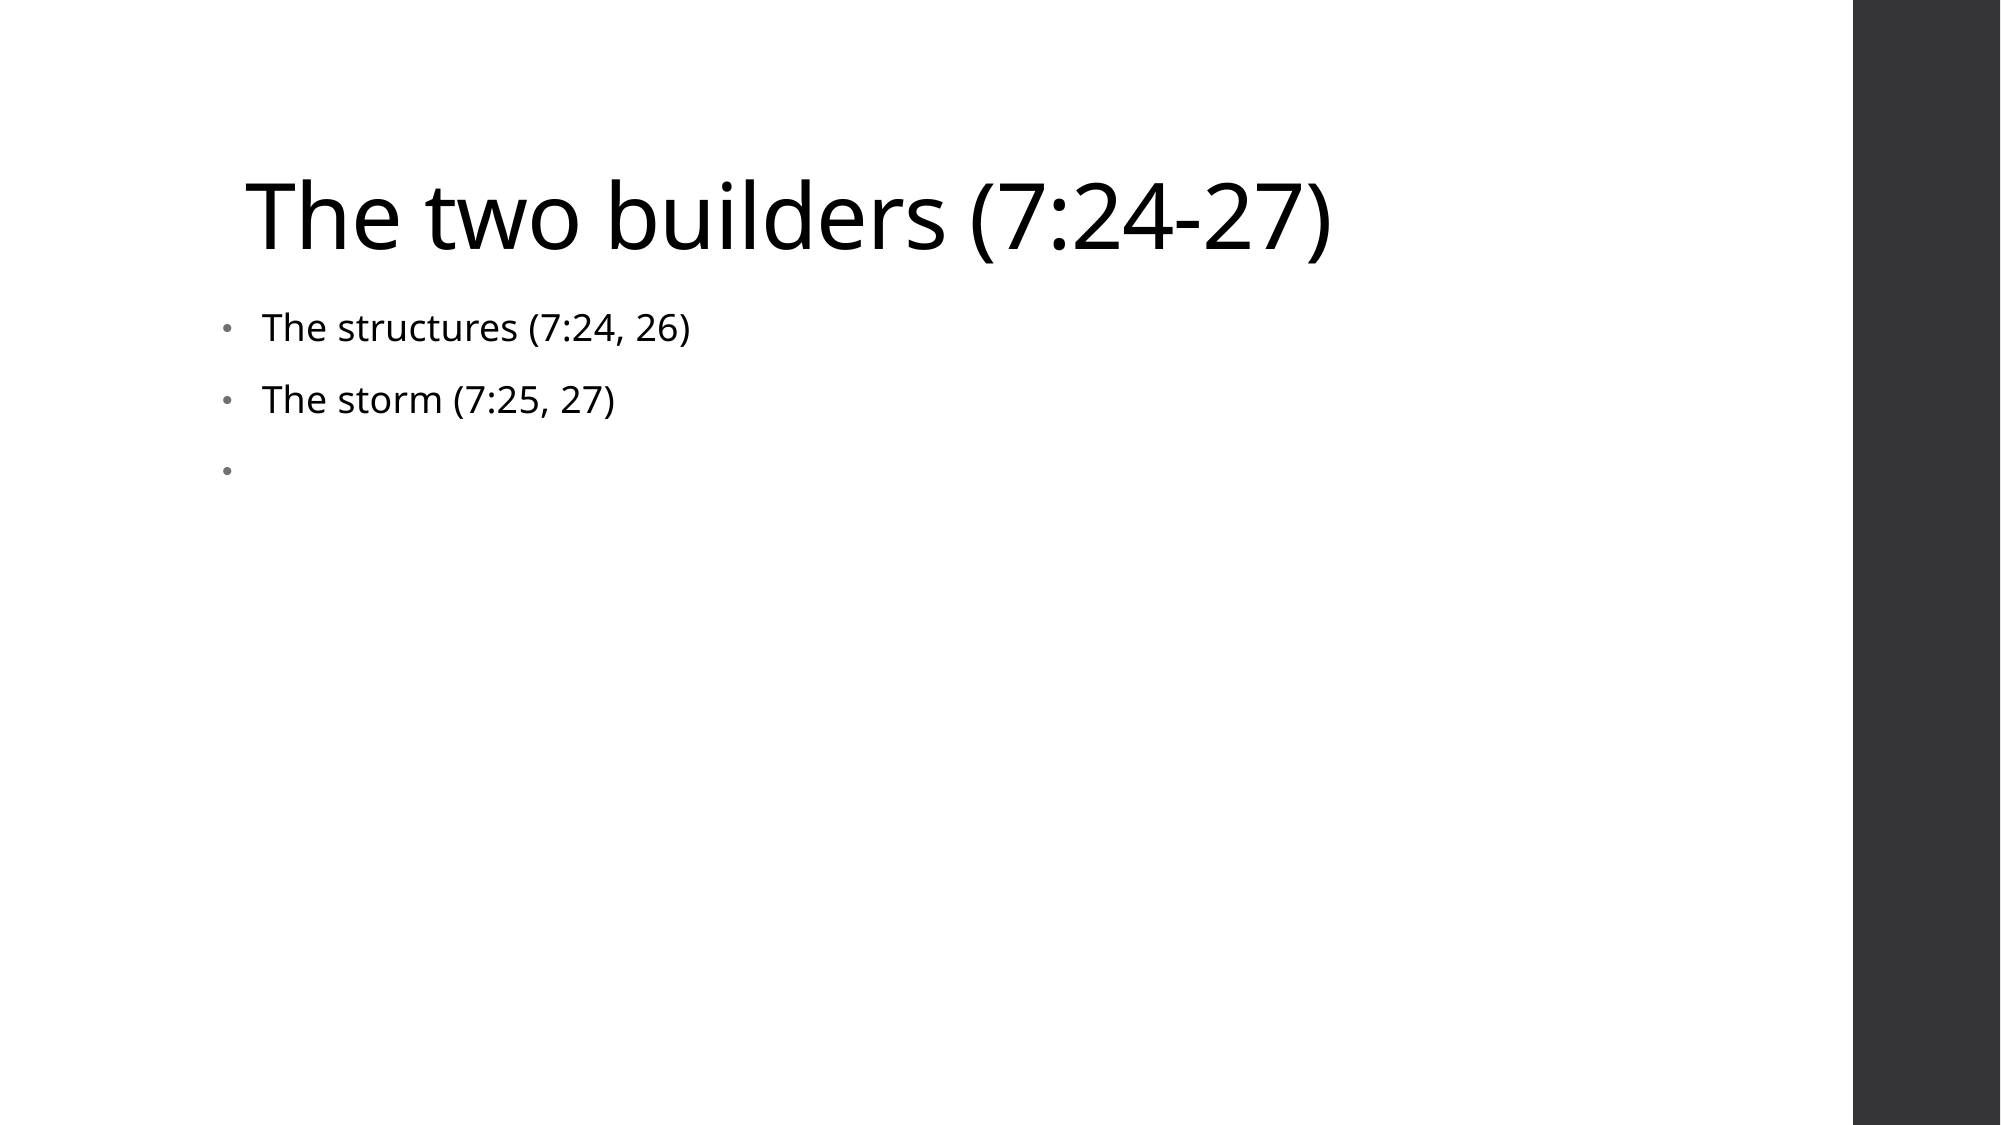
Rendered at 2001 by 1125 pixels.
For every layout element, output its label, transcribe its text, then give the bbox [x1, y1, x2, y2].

list The structures (7:24, 26) The storm (7:25, 27) [206, 299, 1617, 1014]
title The two builders (7:24-27) [206, 60, 1797, 278]
